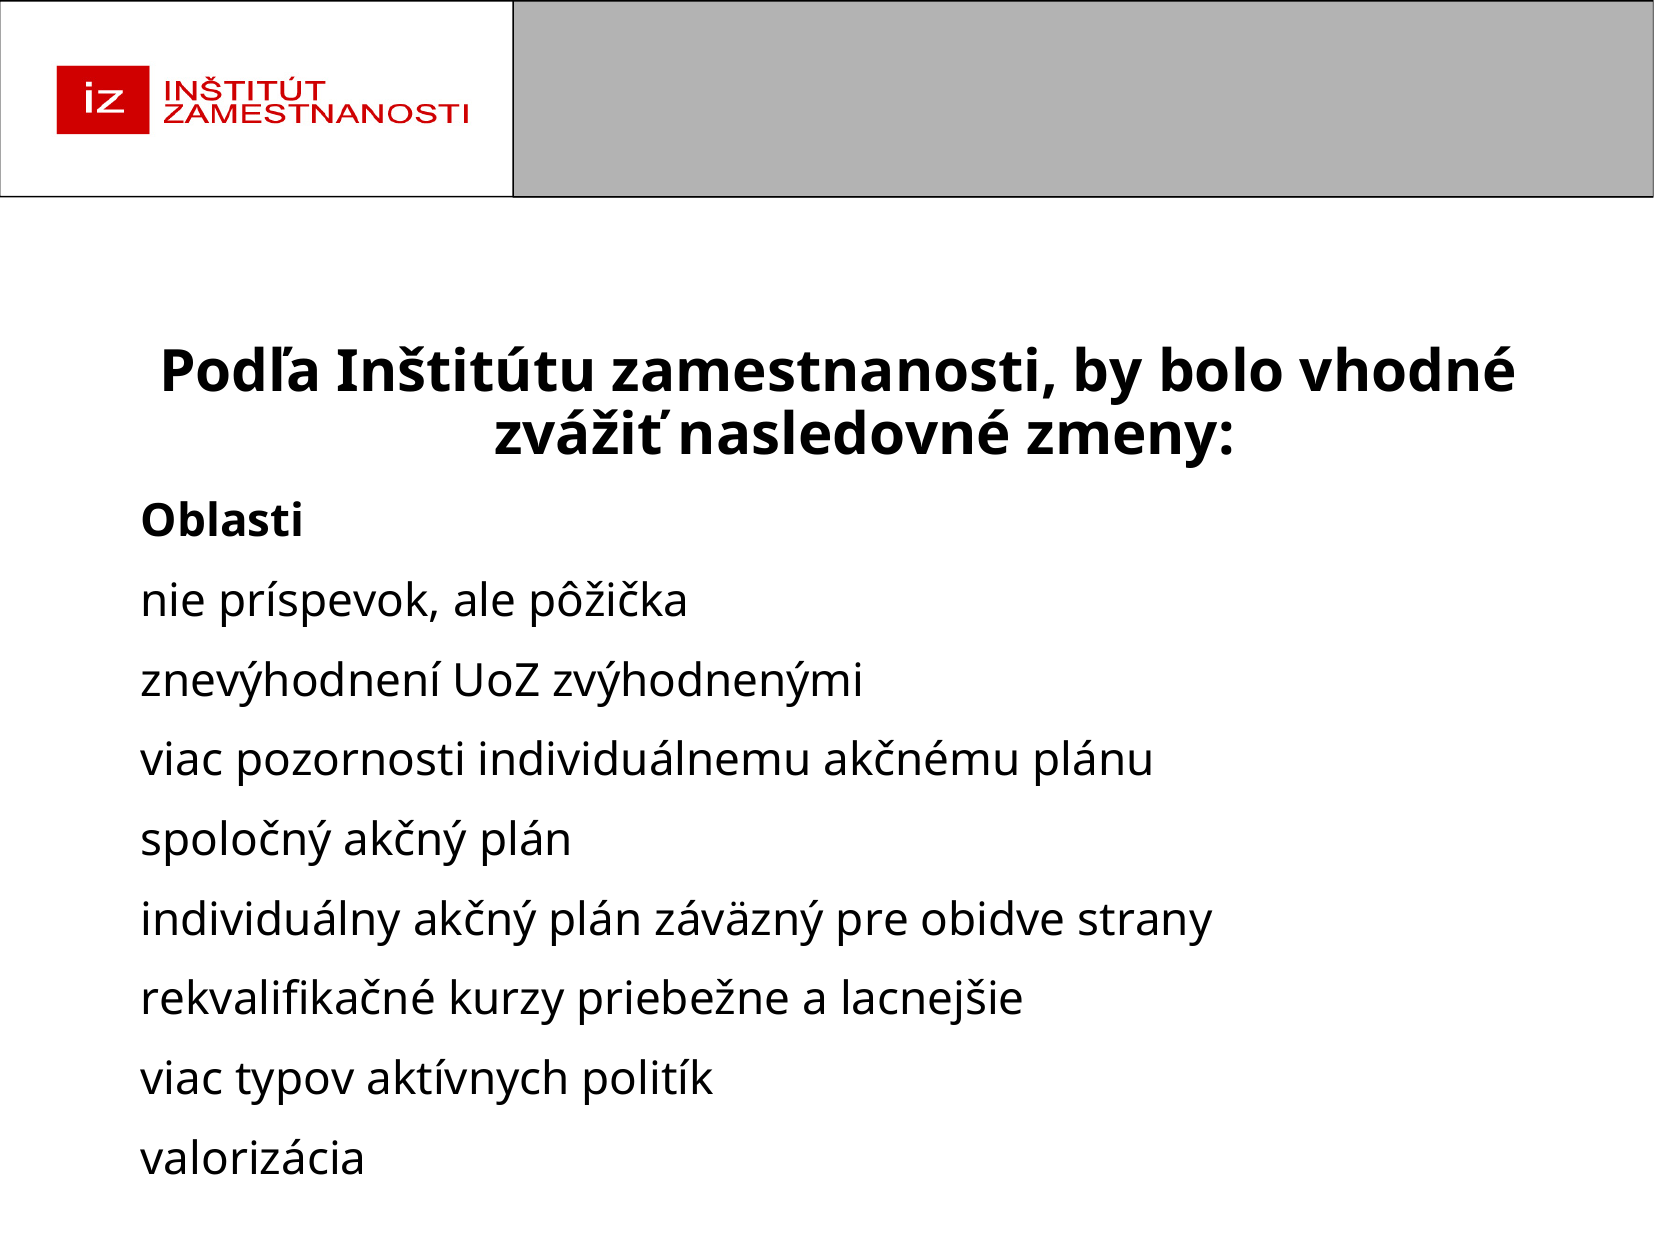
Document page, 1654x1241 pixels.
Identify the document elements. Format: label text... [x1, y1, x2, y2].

text_box [0, 0, 1654, 197]
list Podľa Inštitútu zamestnanosti, by bolo vhodné zvážiť nasledovné zmeny: Oblasti nie príspevok, ale pôžička znevýhodnení UoZ zvýhodnenými viac pozornosti individuálnemu akčnému plánu spoločný akčný plán individuálny akčný plán záväzný pre obidve strany rekvalifikačné kurzy priebežne a lacnejšie viac typov aktívnych politík valorizácia [123, 340, 1536, 1135]
picture [5, 6, 513, 190]
